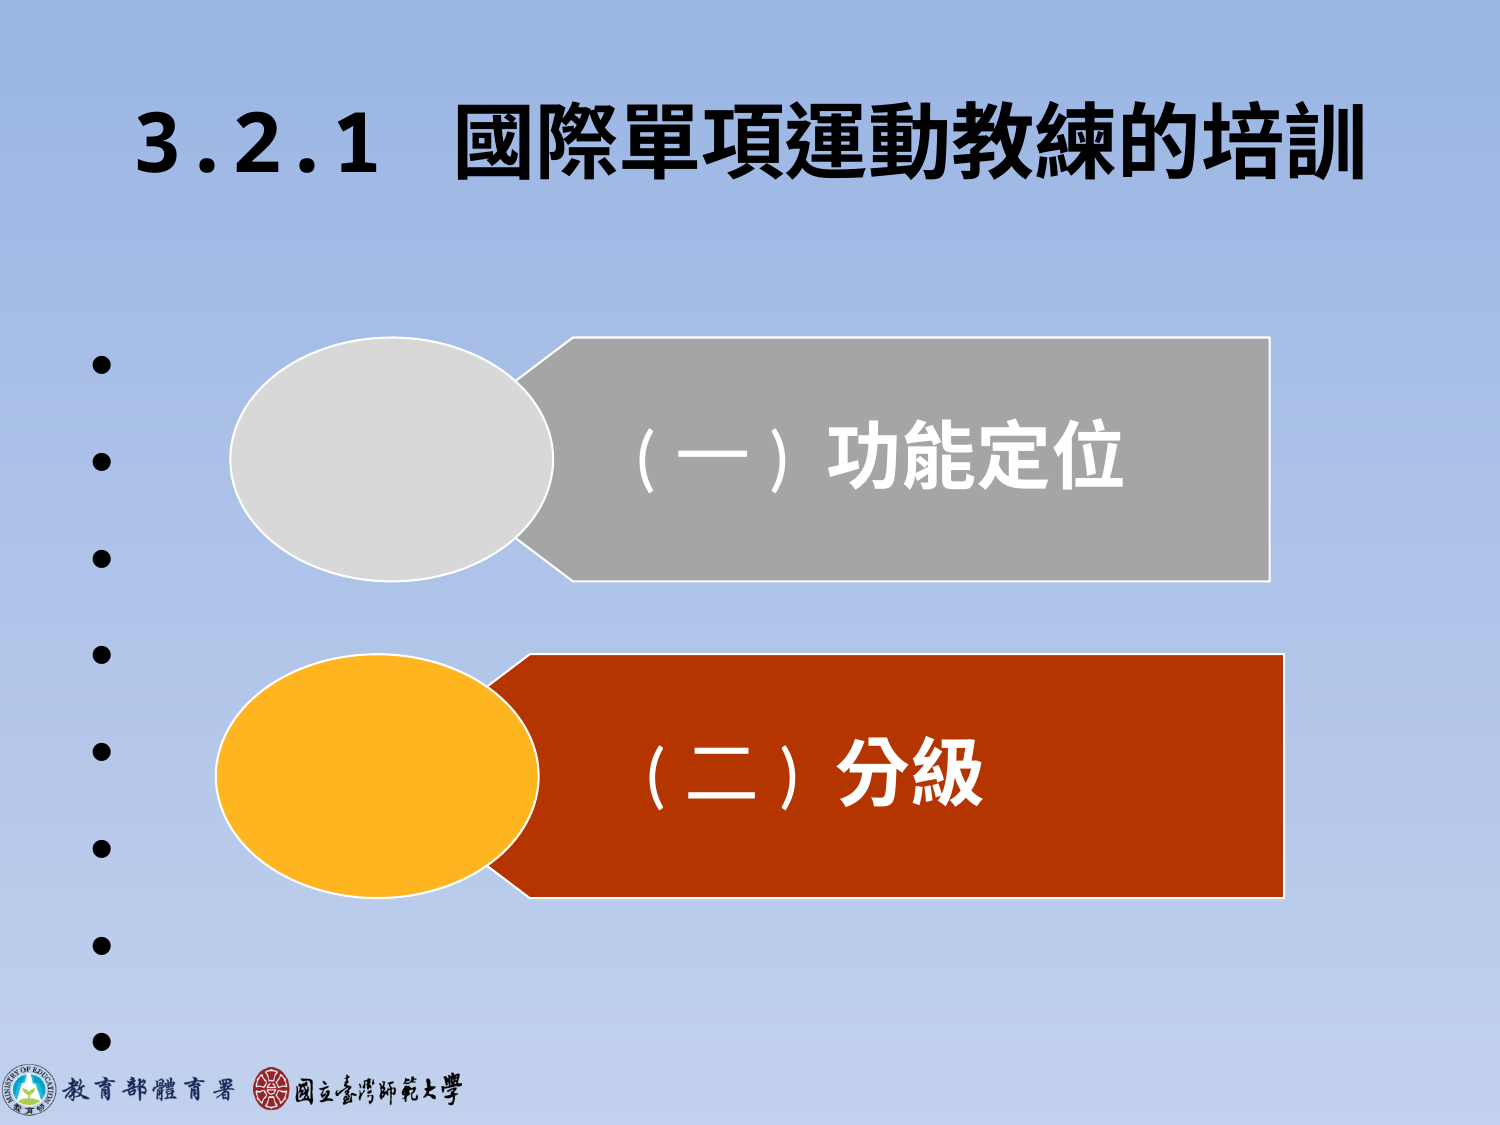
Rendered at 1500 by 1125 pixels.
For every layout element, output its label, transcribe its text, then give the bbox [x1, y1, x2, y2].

text_box (一) 功能定位 [516, 337, 1270, 582]
text_box [215, 654, 539, 899]
title 3.2.1 國際單項運動教練的培訓 [75, 45, 1426, 233]
text_box [230, 337, 554, 582]
list [75, 316, 1426, 1060]
text_box (二) 分級 [487, 654, 1285, 899]
